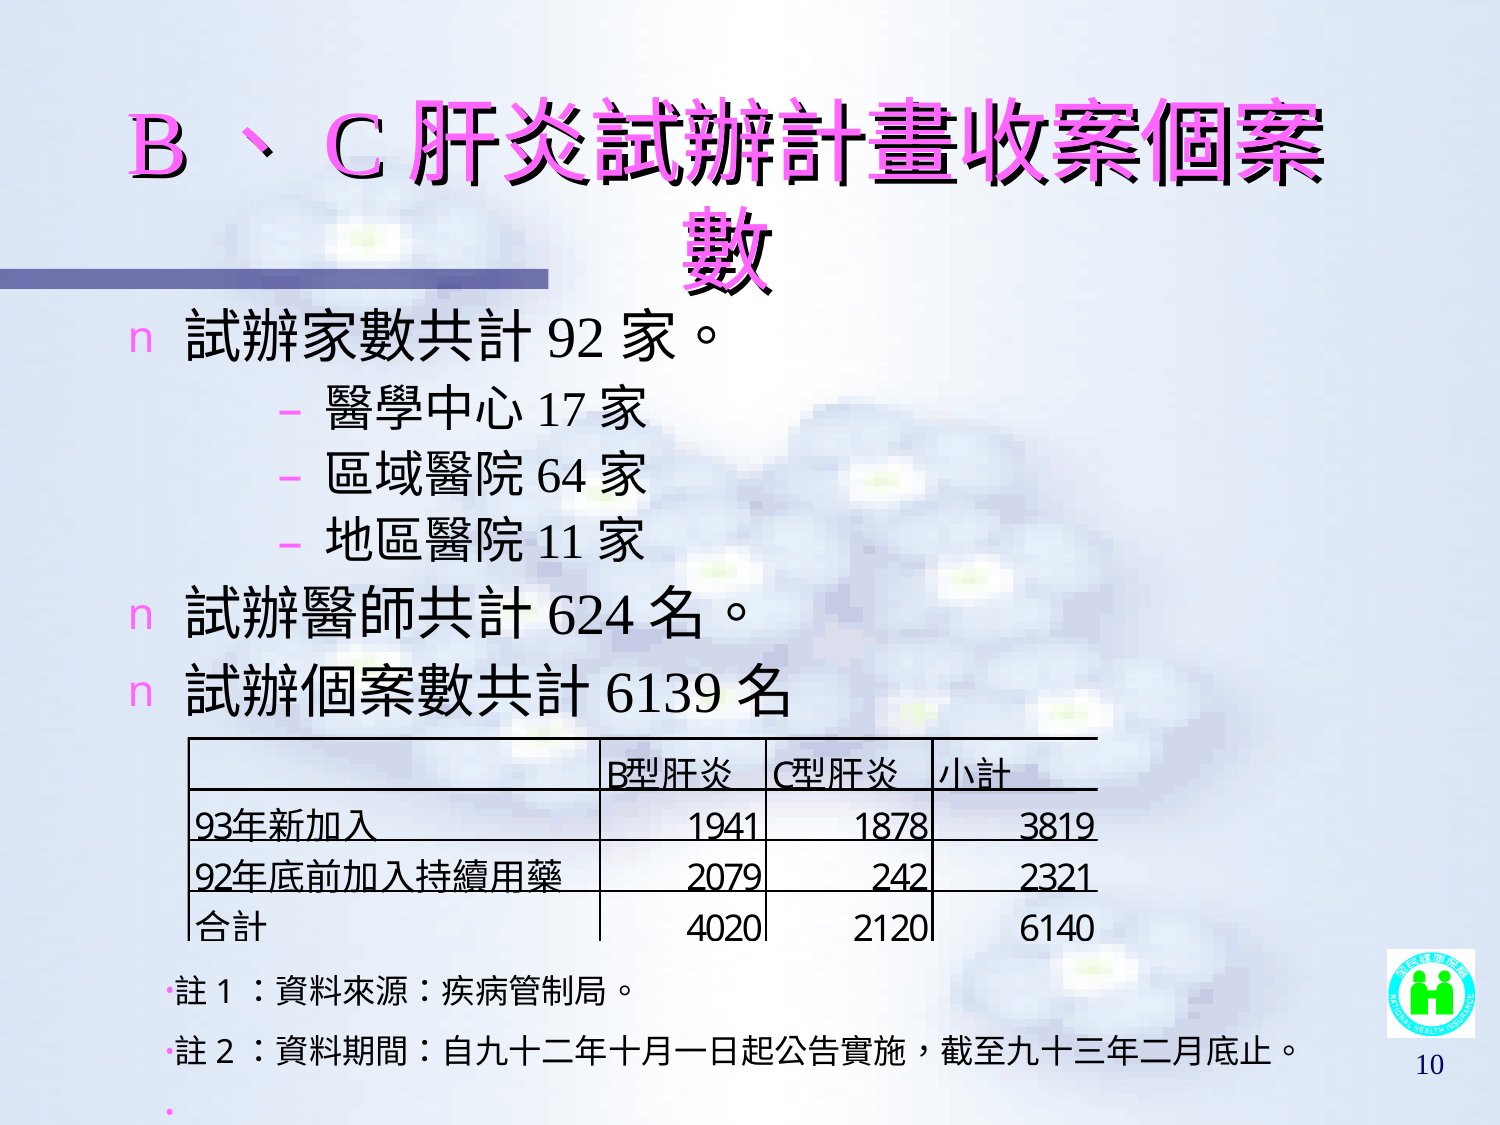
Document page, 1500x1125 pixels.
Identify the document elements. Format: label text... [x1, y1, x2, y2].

text_box [1400, 1037, 1476, 1125]
title B、C肝炎試辦計畫收案個案數 [87, 75, 1363, 263]
list 試辦家數共計92家。 醫學中心17家 區域醫院64家 地區醫院11家 試辦醫師共計624名。 試辦個案數共計6139名 [112, 299, 1388, 813]
chart [187, 737, 1101, 944]
text_box 註1：資料來源：疾病管制局。 註2：資料期間：自九十二年十月一日起公告實施，截至九十三年二月底止。 [150, 962, 1351, 1125]
